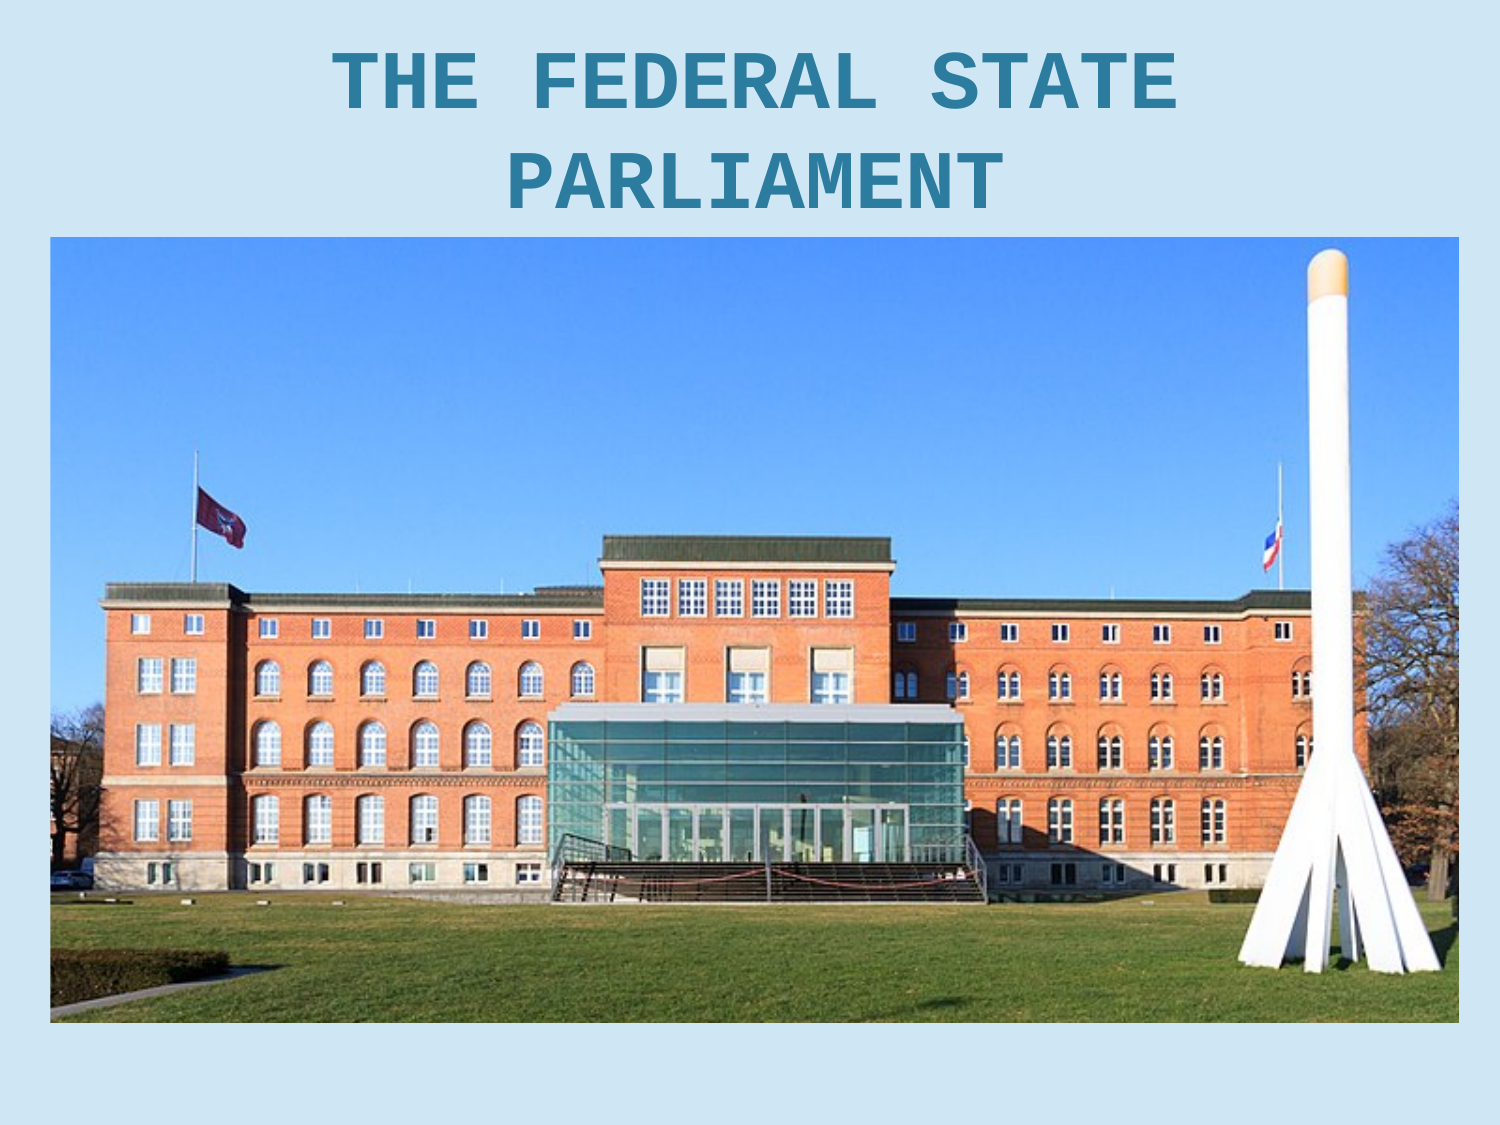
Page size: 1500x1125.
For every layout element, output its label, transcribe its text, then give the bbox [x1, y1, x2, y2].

picture [50, 237, 1459, 1023]
title THE FEDERAL STATE PARLIAMENT [90, 17, 1421, 213]
